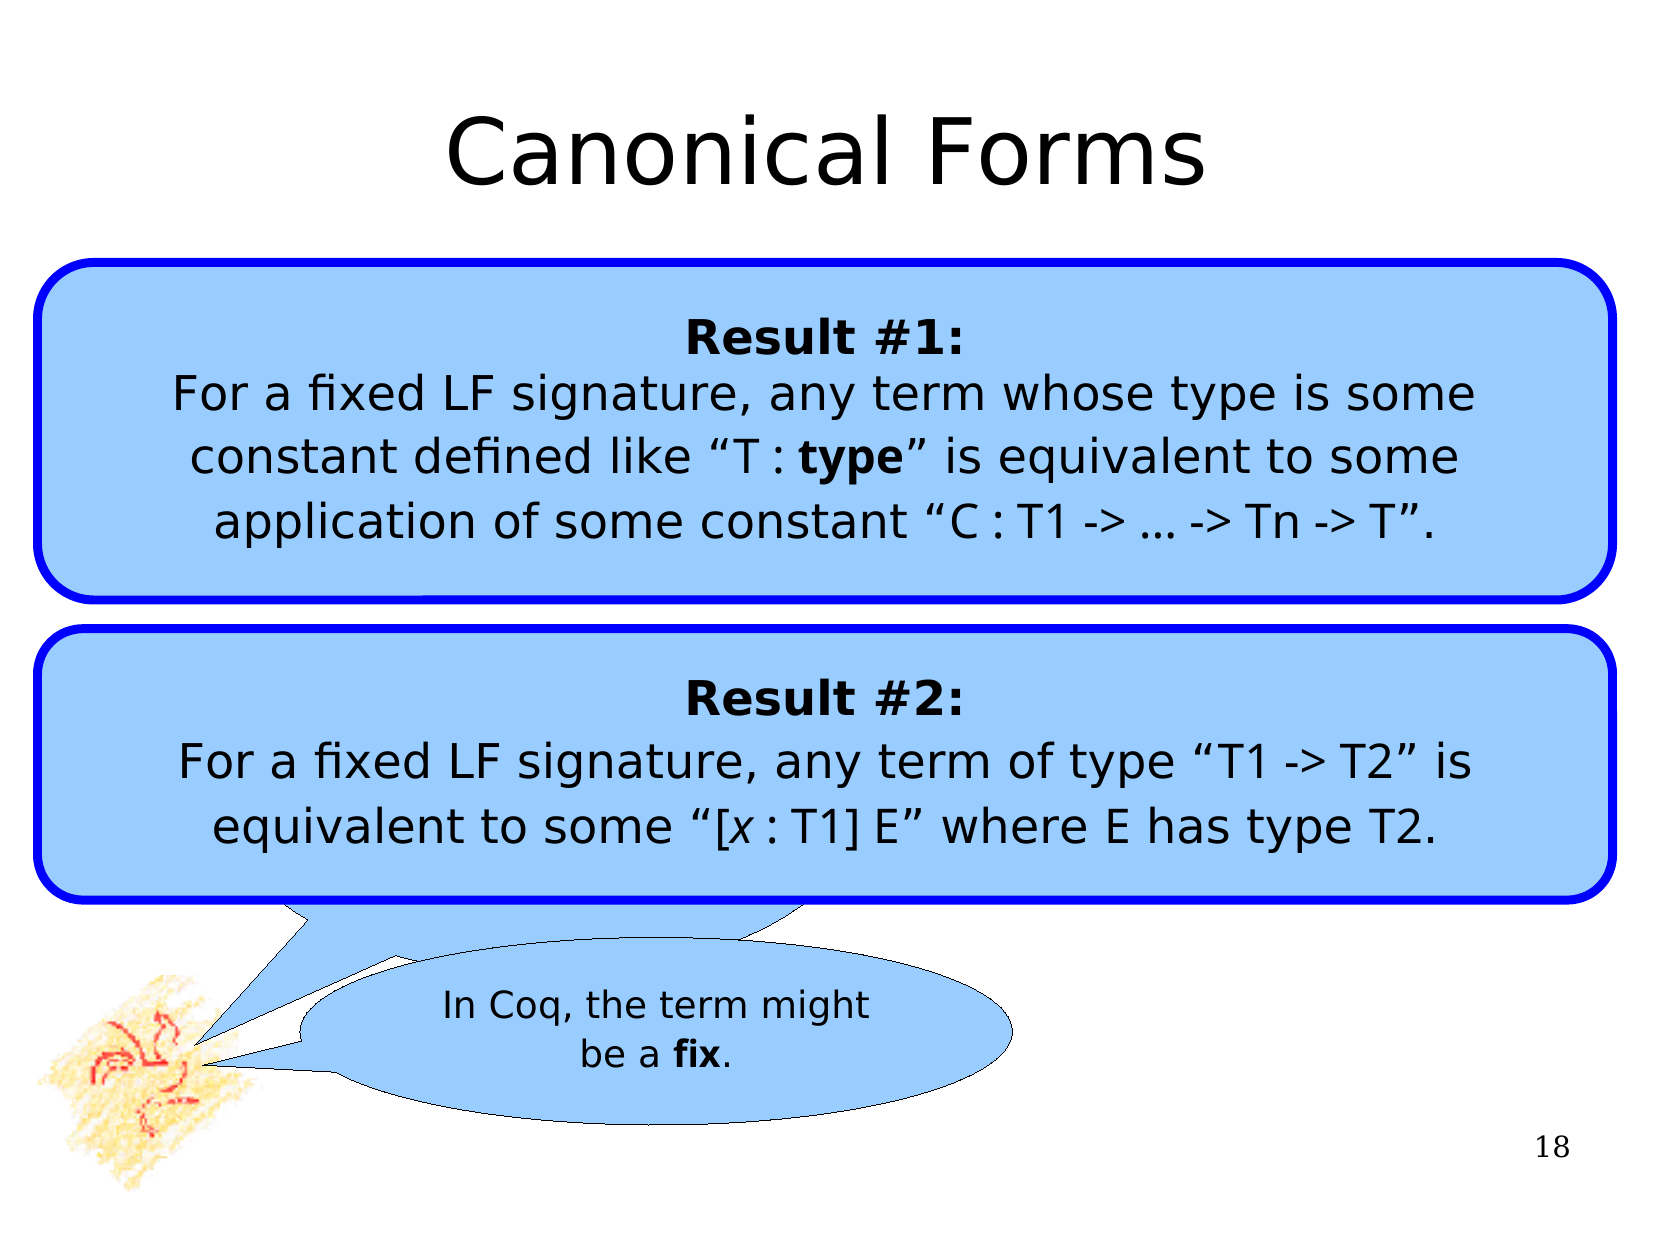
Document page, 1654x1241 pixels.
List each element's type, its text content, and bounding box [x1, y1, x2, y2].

text_box In Coq, the term might be a fix. [202, 937, 1013, 1126]
text_box Result #1: For a fixed LF signature, any term whose type is some constant defined like “T : type” is equivalent to some application of some constant “C : T1 -> ... -> Tn -> T”. [37, 262, 1613, 601]
title Canonical Forms [82, 56, 1571, 250]
picture [37, 975, 263, 1192]
text_box This doesn't hold in Coq, because the expression might be an irreducible match. [194, 901, 808, 1046]
text_box Result #2: For a fixed LF signature, any term of type “T1 -> T2” is equivalent to some “[x : T1] E” where E has type T2. [37, 628, 1613, 901]
